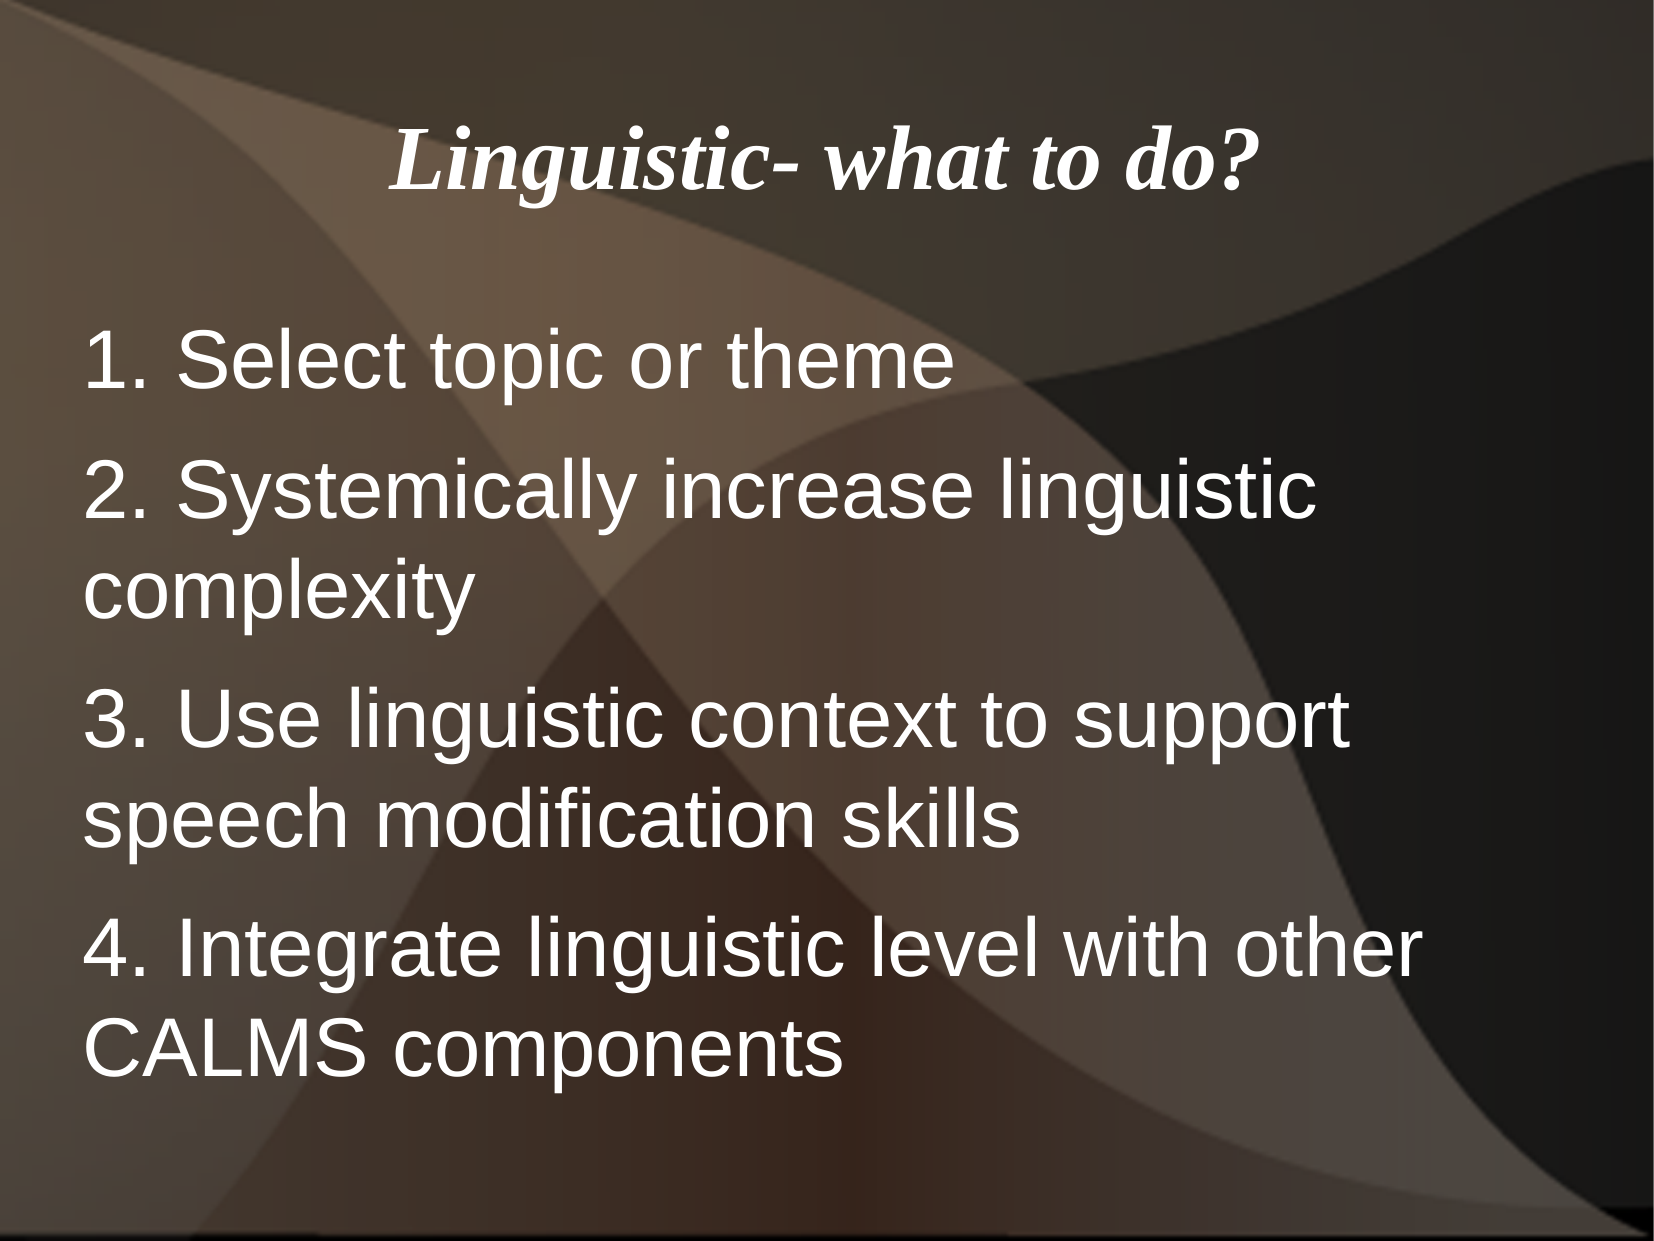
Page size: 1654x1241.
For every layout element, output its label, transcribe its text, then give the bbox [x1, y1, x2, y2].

title Linguistic- what to do? [82, 56, 1571, 250]
subtitle 1. Select topic or theme 2. Systemically increase linguistic complexity 3. Use linguistic context to support speech modification skills 4. Integrate linguistic level with other CALMS components [82, 297, 1571, 1102]
